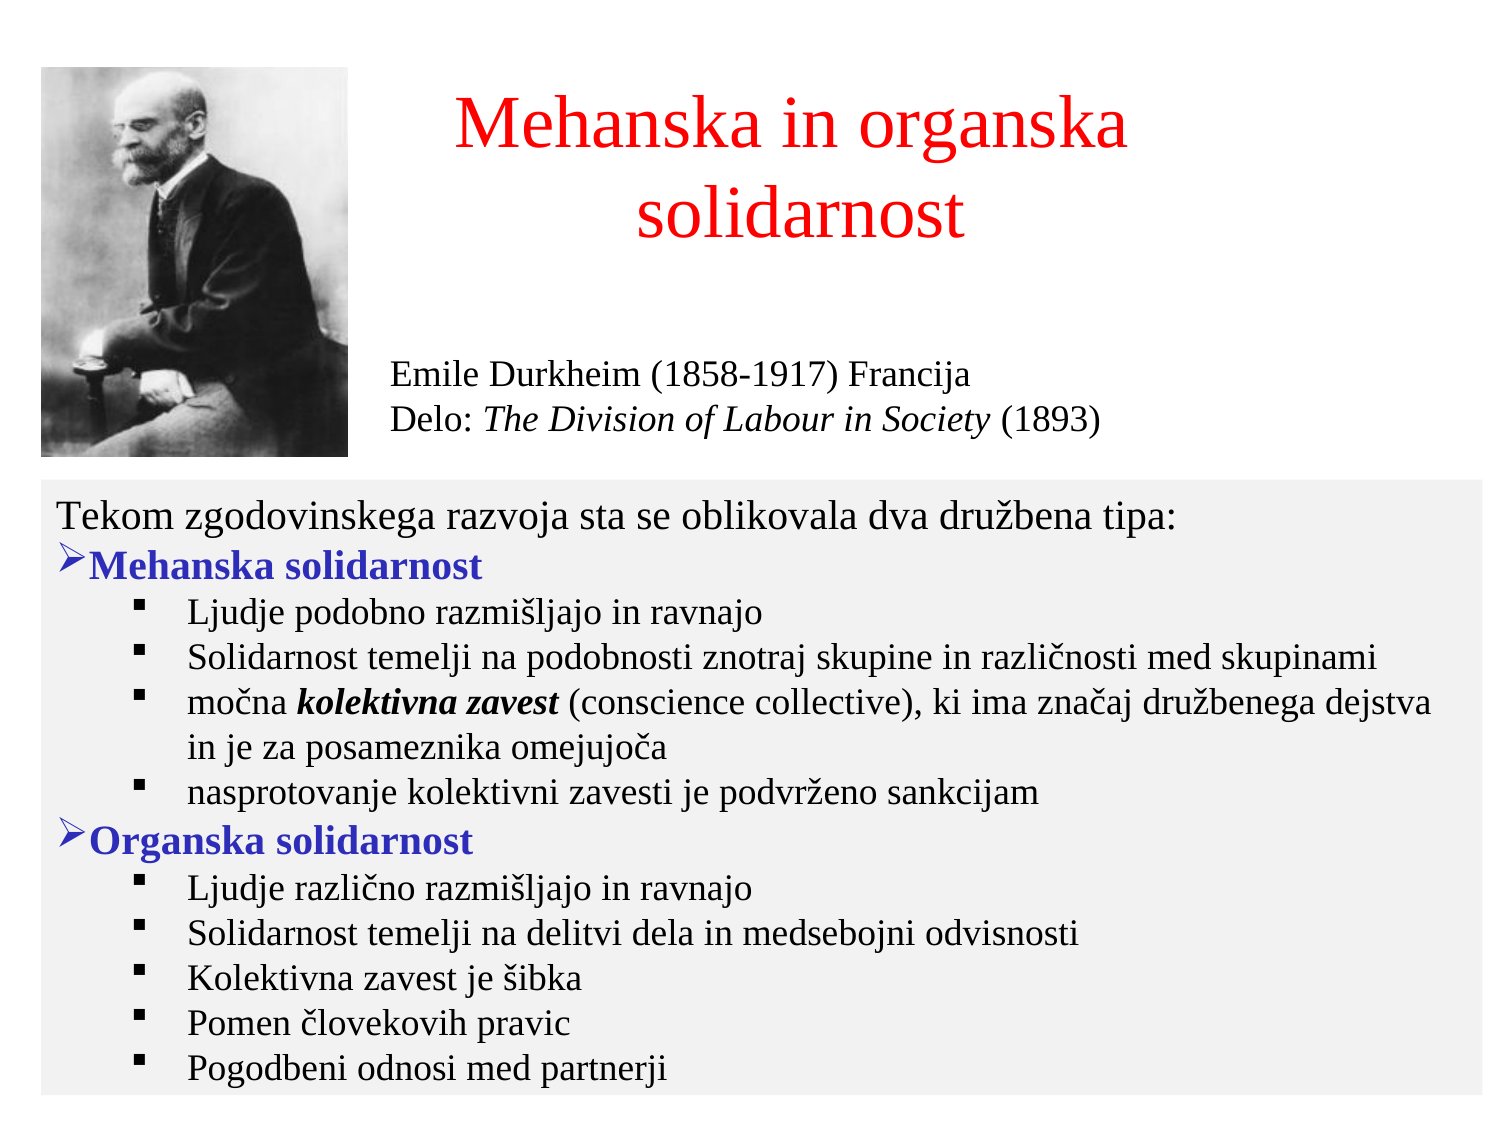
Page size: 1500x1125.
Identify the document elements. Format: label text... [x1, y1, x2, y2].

text_box Mehanska in organska solidarnost [439, 65, 1163, 261]
picture [41, 67, 348, 458]
text_box Tekom zgodovinskega razvoja sta se oblikovala dva družbena tipa: Mehanska solidarnost Ljudje podobno razmišljajo in ravnajo Solidarnost temelji na podobnosti znotraj skupine in različnosti med skupinami močna kolektivna zavest (conscience collective), ki ima značaj družbenega dejstva in je za posameznika omejujoča nasprotovanje kolektivni zavesti je podvrženo sankcijam Organska solidarnost Ljudje različno razmišljajo in ravnajo Solidarnost temelji na delitvi dela in medsebojni odvisnosti Kolektivna zavest je šibka Pomen človekovih pravic Pogodbeni odnosi med partnerji [41, 479, 1483, 1096]
text_box Emile Durkheim (1858-1917) Francija Delo: The Division of Labour in Society (1893) [374, 341, 1116, 447]
